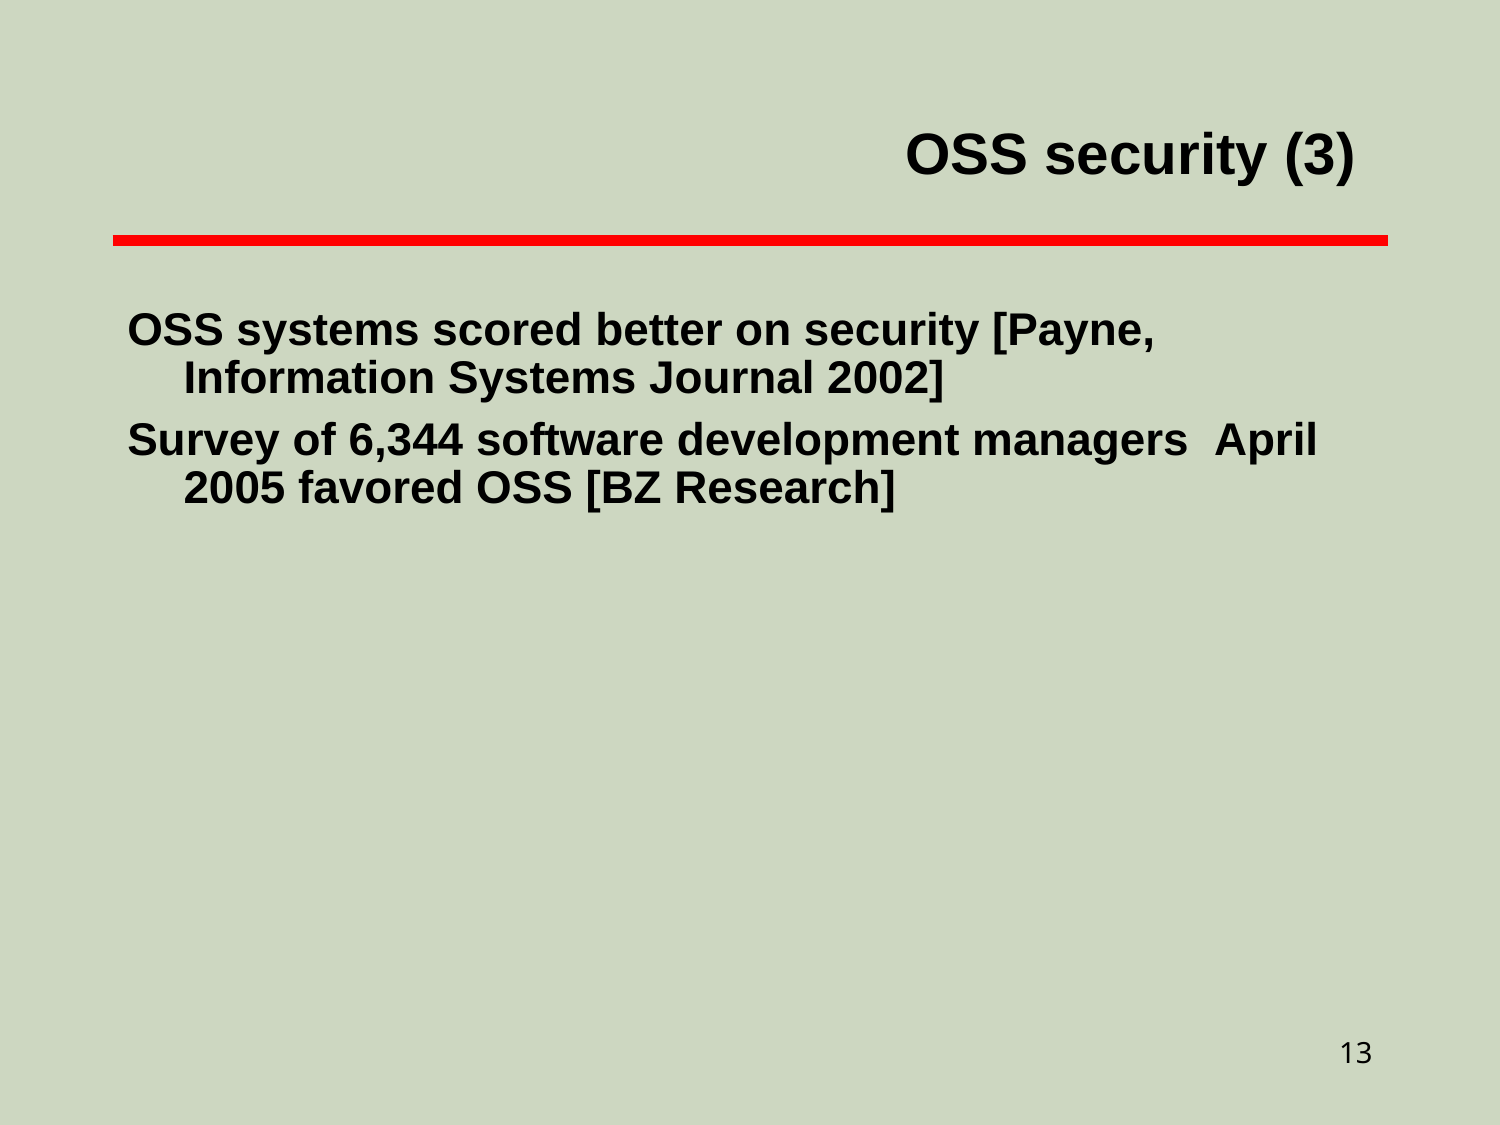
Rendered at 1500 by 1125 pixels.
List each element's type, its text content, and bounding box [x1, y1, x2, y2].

list OSS systems scored better on security [Payne, Information Systems Journal 2002] Survey of 6,344 software development managers April 2005 favored OSS [BZ Research] [112, 299, 1388, 1000]
title OSS security (3) [337, 85, 1388, 224]
